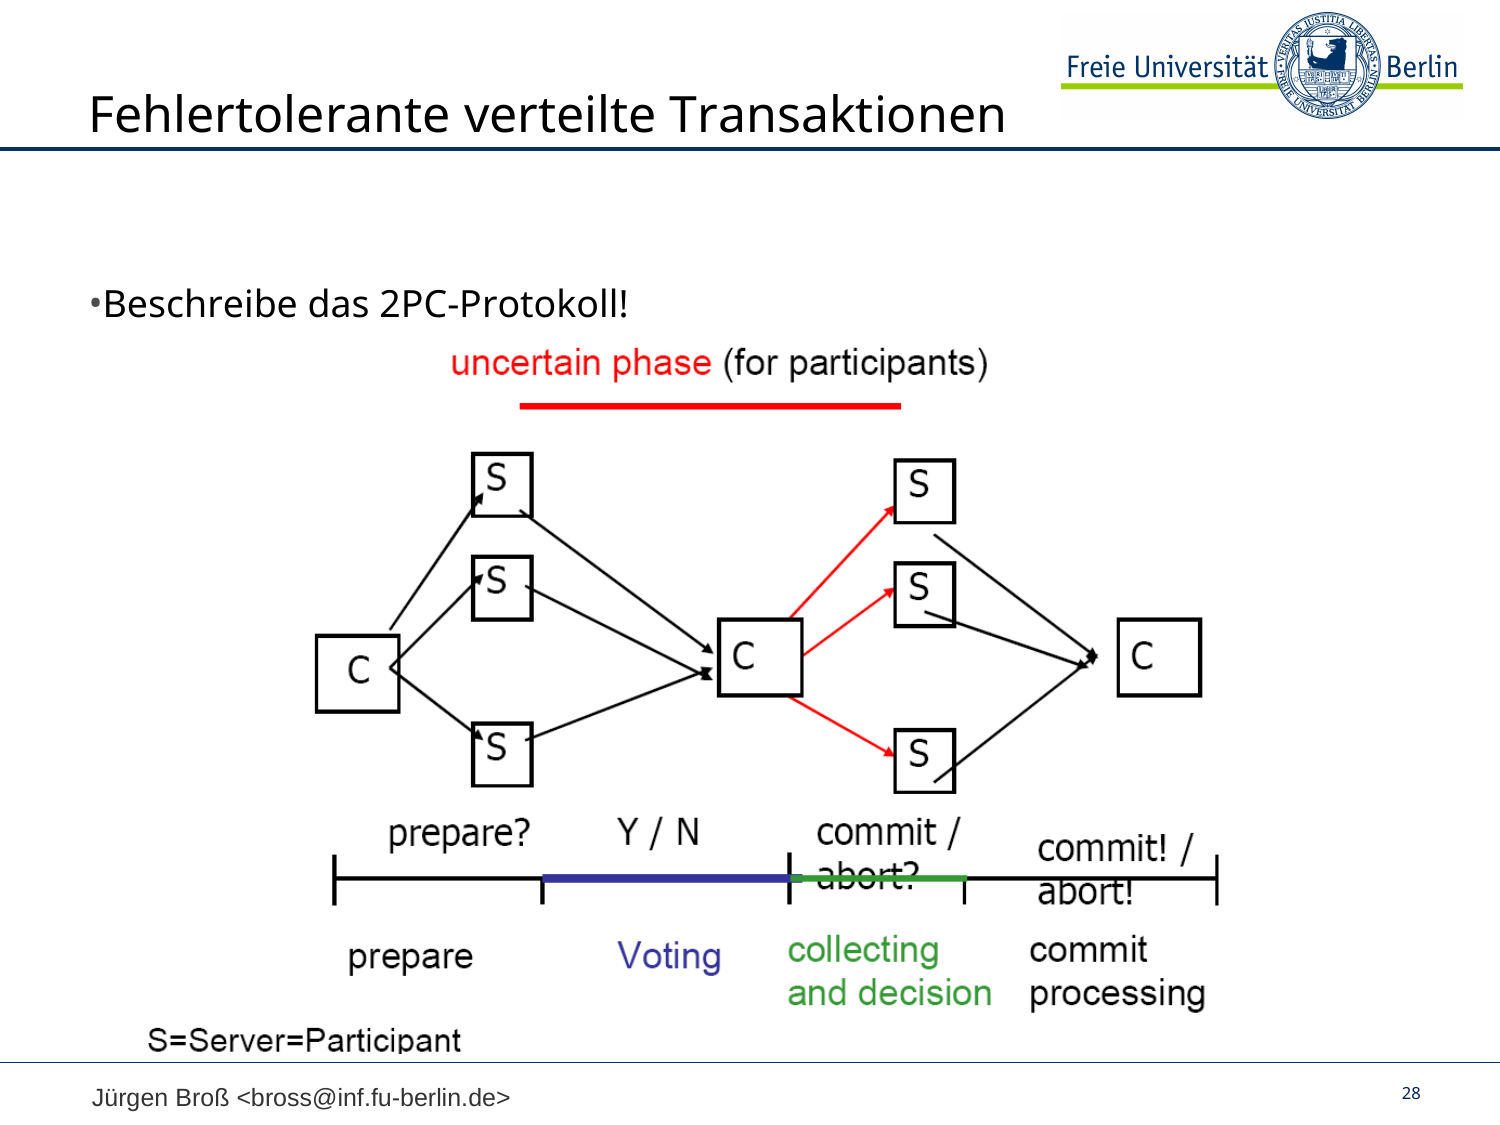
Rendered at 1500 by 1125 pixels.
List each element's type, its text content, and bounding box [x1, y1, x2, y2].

title Fehlertolerante verteilte Transaktionen [88, 87, 1275, 143]
list Beschreibe das 2PC-Protokoll! [88, 278, 1459, 1037]
picture [1061, 12, 1463, 119]
picture [147, 338, 1223, 1054]
